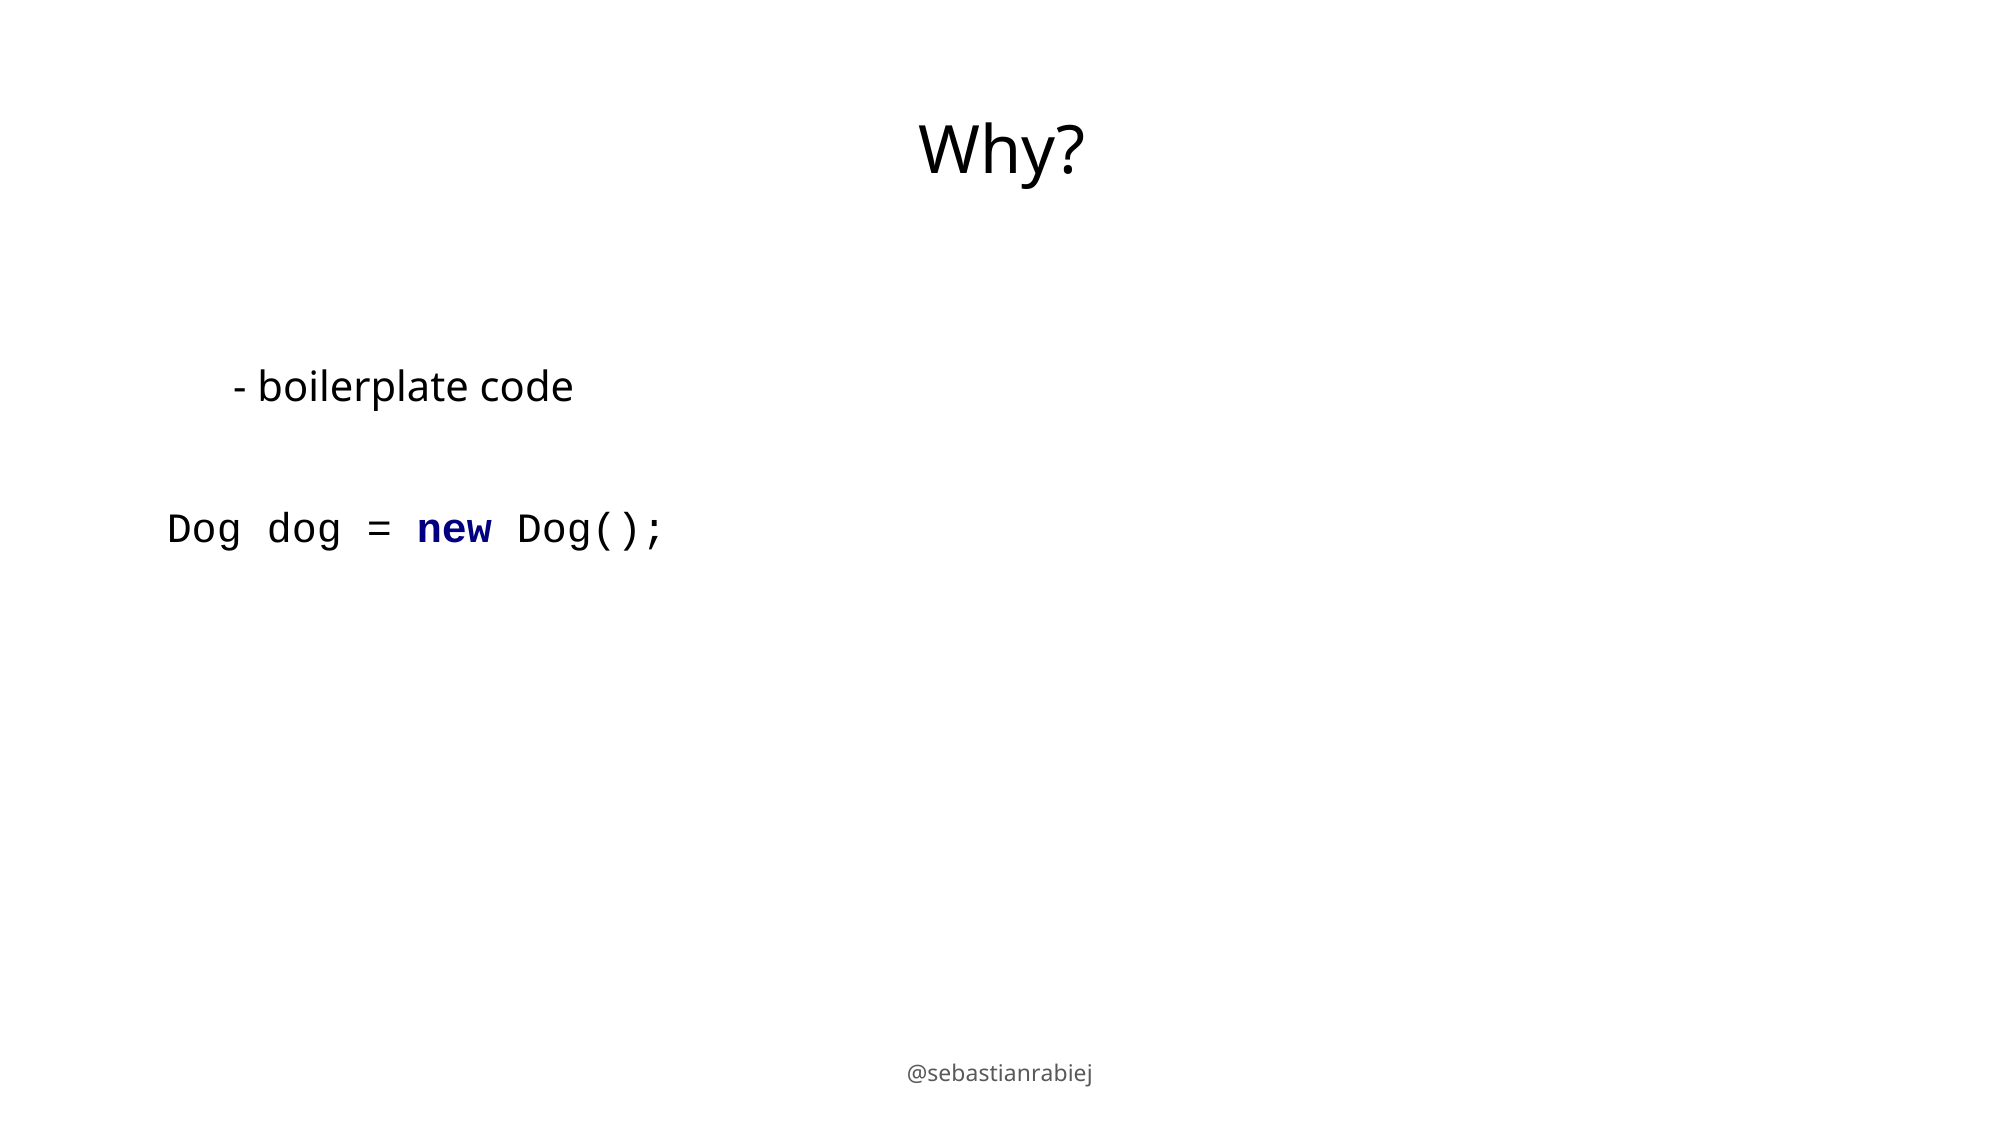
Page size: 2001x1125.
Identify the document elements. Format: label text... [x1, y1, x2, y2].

text_box Dog dog = new Dog(); [151, 493, 687, 559]
text_box @sebastianrabiej [662, 1042, 1338, 1103]
text_box - boilerplate code [218, 352, 572, 419]
text_box Why? [903, 99, 1097, 196]
